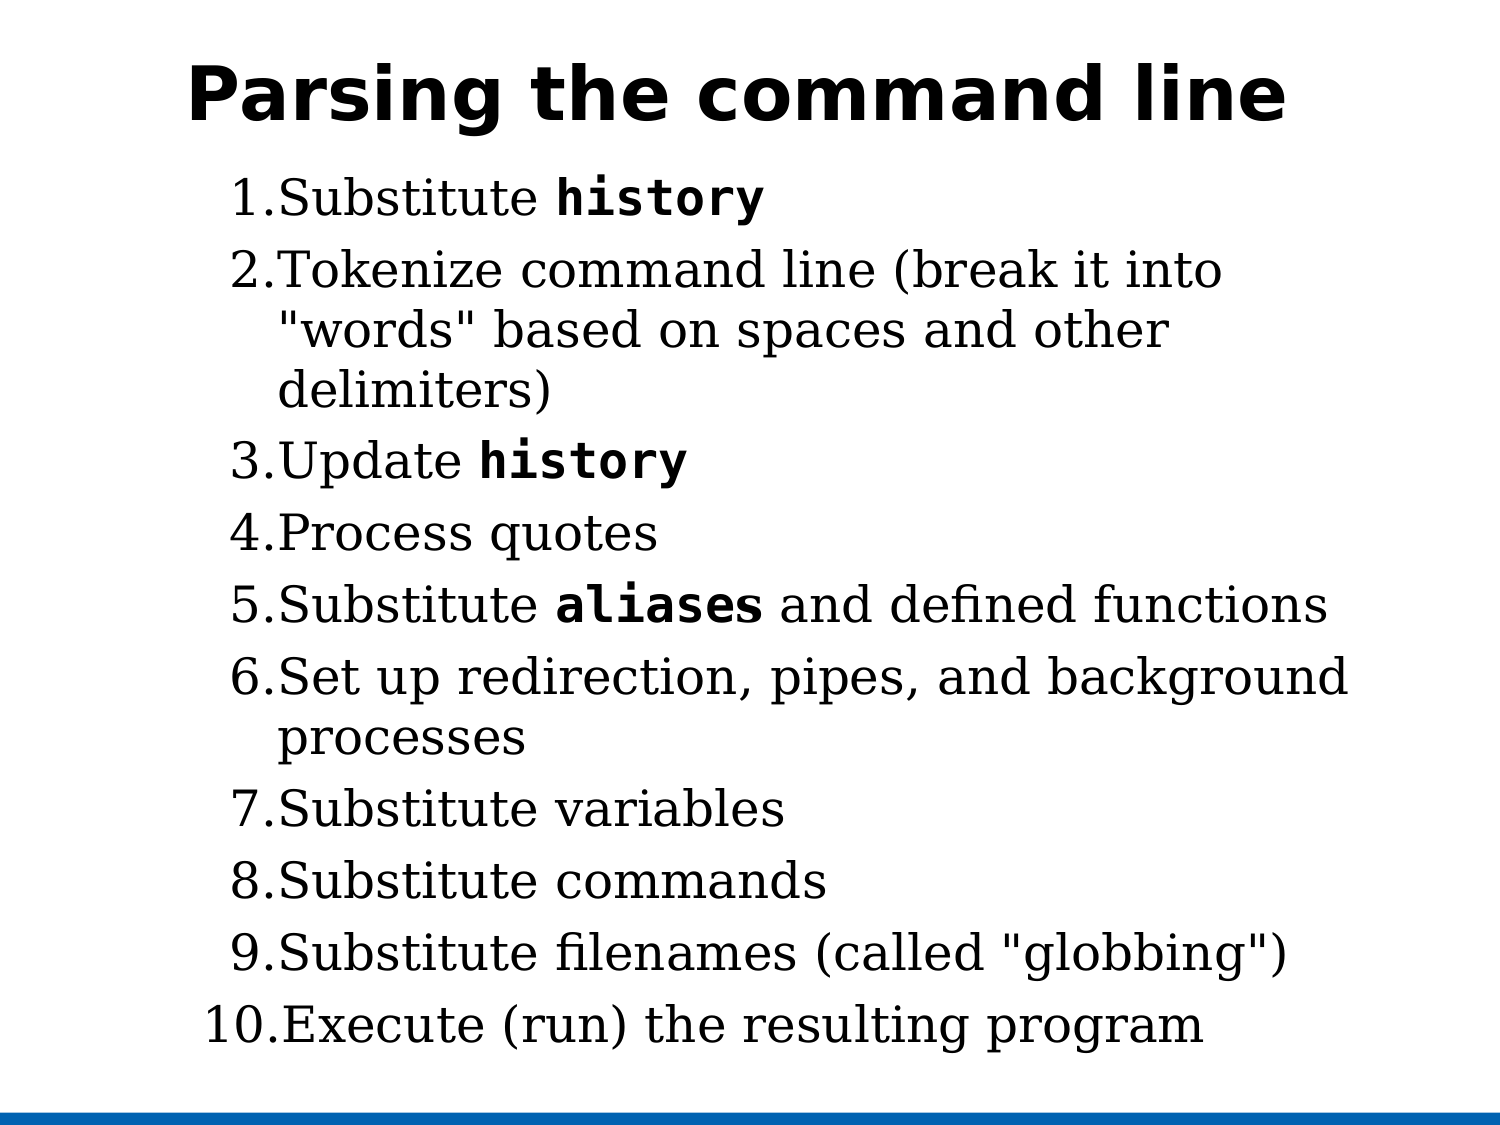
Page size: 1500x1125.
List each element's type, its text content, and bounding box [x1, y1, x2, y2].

text_box Parsing the command line Substitute history Tokenize command line (break it into "words" based on spaces and other delimiters) Update history Process quotes Substitute aliases and defined functions Set up redirection, pipes, and background processes Substitute variables Substitute commands Substitute filenames (called "globbing") Execute (run) the resulting program [75, 37, 1426, 1001]
